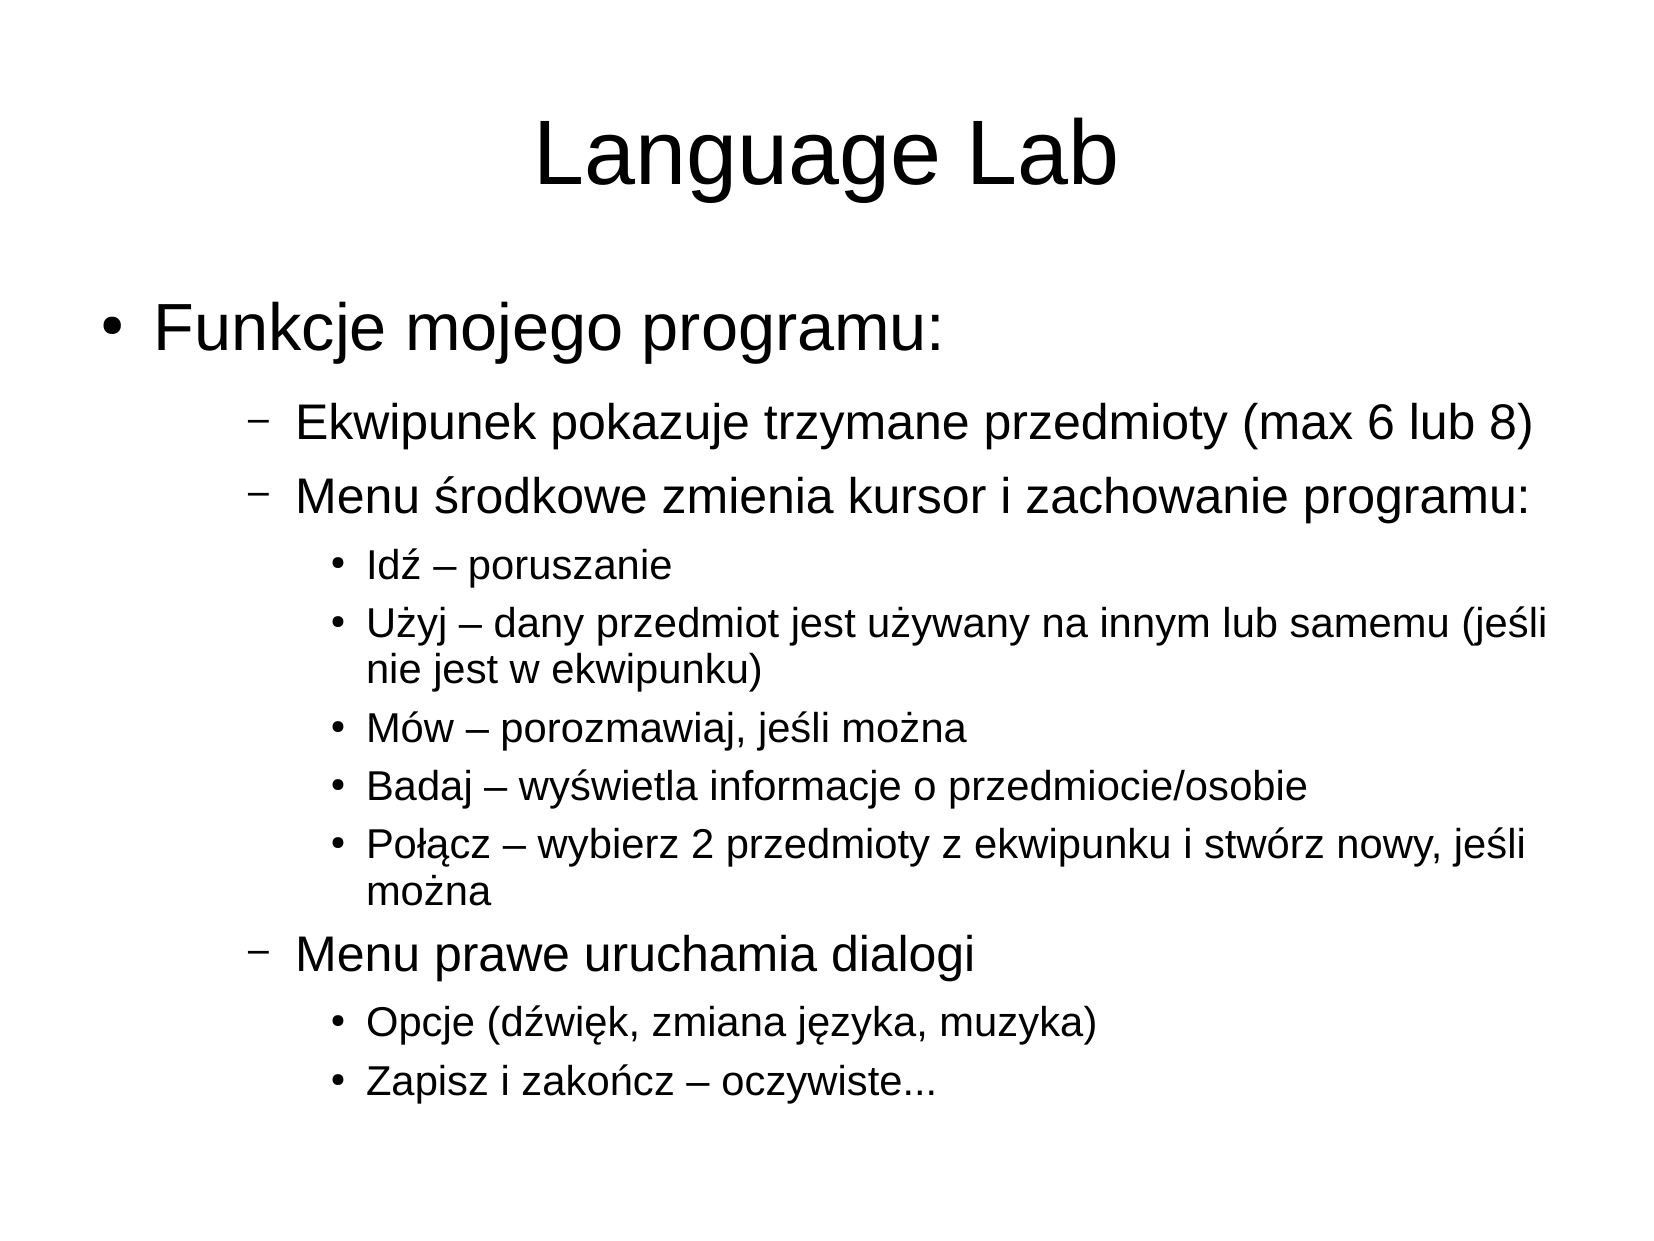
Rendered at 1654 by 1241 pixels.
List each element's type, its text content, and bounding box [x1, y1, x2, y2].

list Funkcje mojego programu: Ekwipunek pokazuje trzymane przedmioty (max 6 lub 8) Menu środkowe zmienia kursor i zachowanie programu: Idź – poruszanie Użyj – dany przedmiot jest używany na innym lub samemu (jeśli nie jest w ekwipunku) Mów – porozmawiaj, jeśli można Badaj – wyświetla informacje o przedmiocie/osobie Połącz – wybierz 2 przedmioty z ekwipunku i stwórz nowy, jeśli można Menu prawe uruchamia dialogi Opcje (dźwięk, zmiana języka, muzyka) Zapisz i zakończ – oczywiste... [82, 290, 1571, 1109]
title Language Lab [82, 49, 1571, 257]
